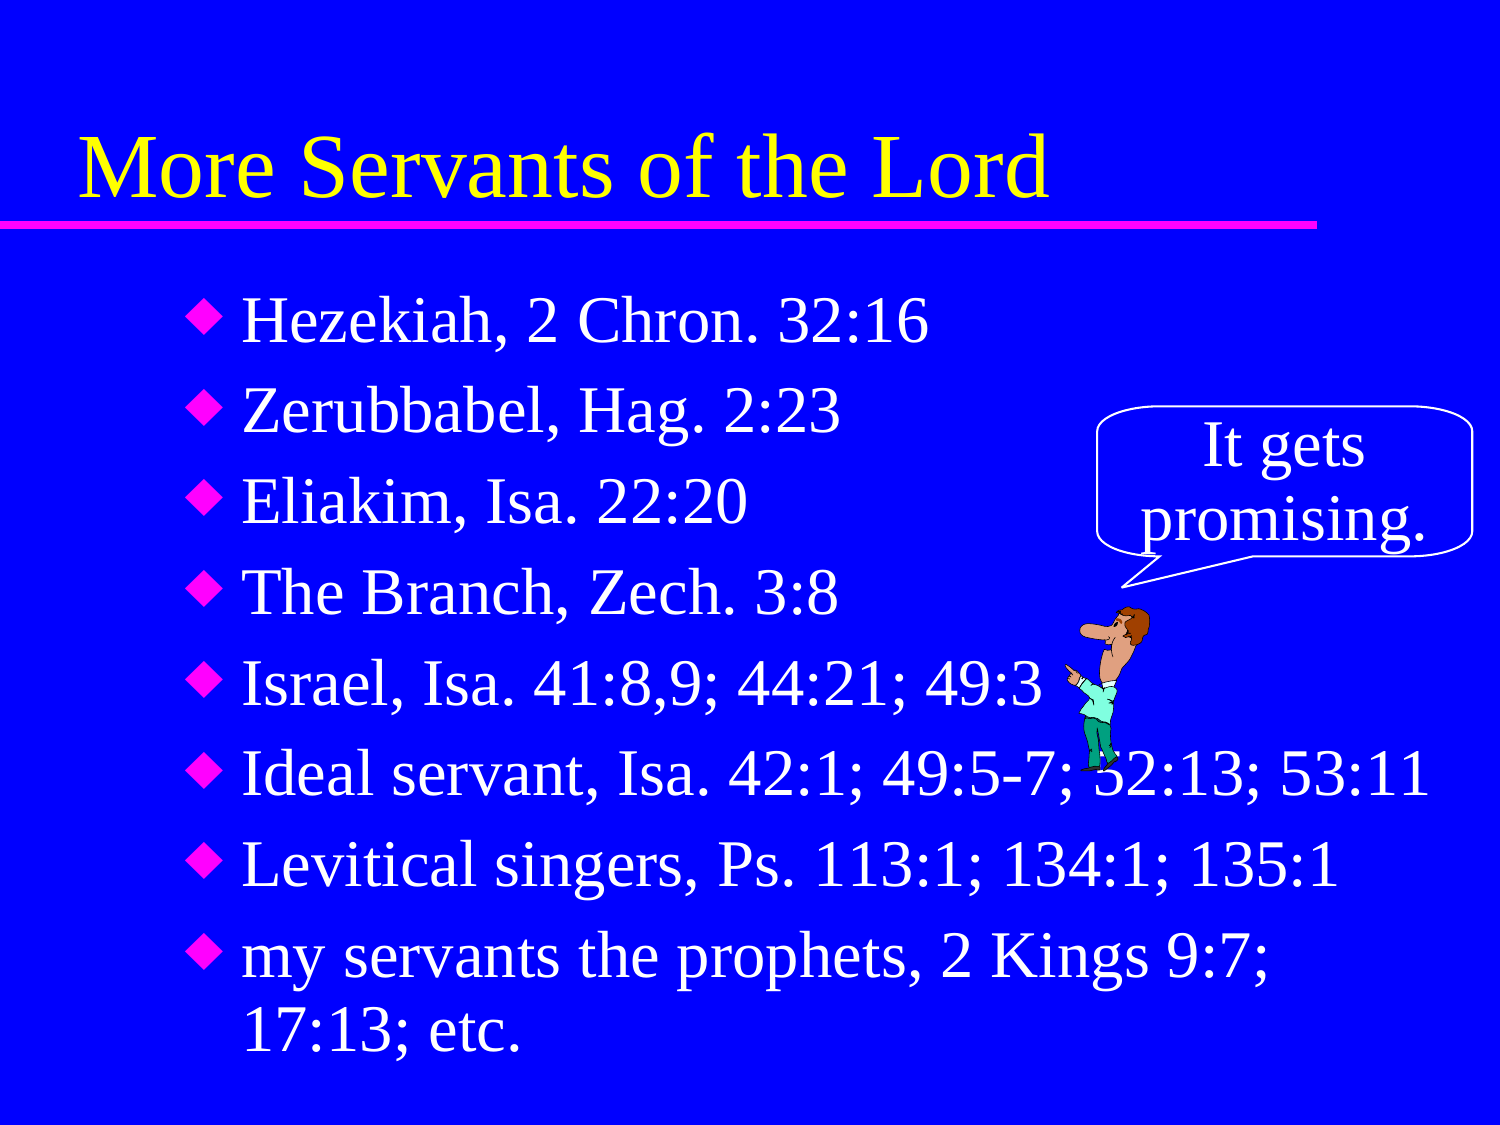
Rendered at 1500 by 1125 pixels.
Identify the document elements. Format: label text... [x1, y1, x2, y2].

text_box It gets promising. [1097, 406, 1473, 588]
title More Servants of the Lord [62, 43, 1338, 225]
chart [1064, 606, 1151, 772]
list Hezekiah, 2 Chron. 32:16 Zerubbabel, Hag. 2:23 Eliakim, Isa. 22:20 The Branch, Zech. 3:8 Israel, Isa. 41:8,9; 44:21; 49:3 Ideal servant, Isa. 42:1; 49:5-7; 52:13; 53:11 Levitical singers, Ps. 113:1; 134:1; 135:1 my servants the prophets, 2 Kings 9:7; 17:13; etc. [169, 275, 1463, 1074]
